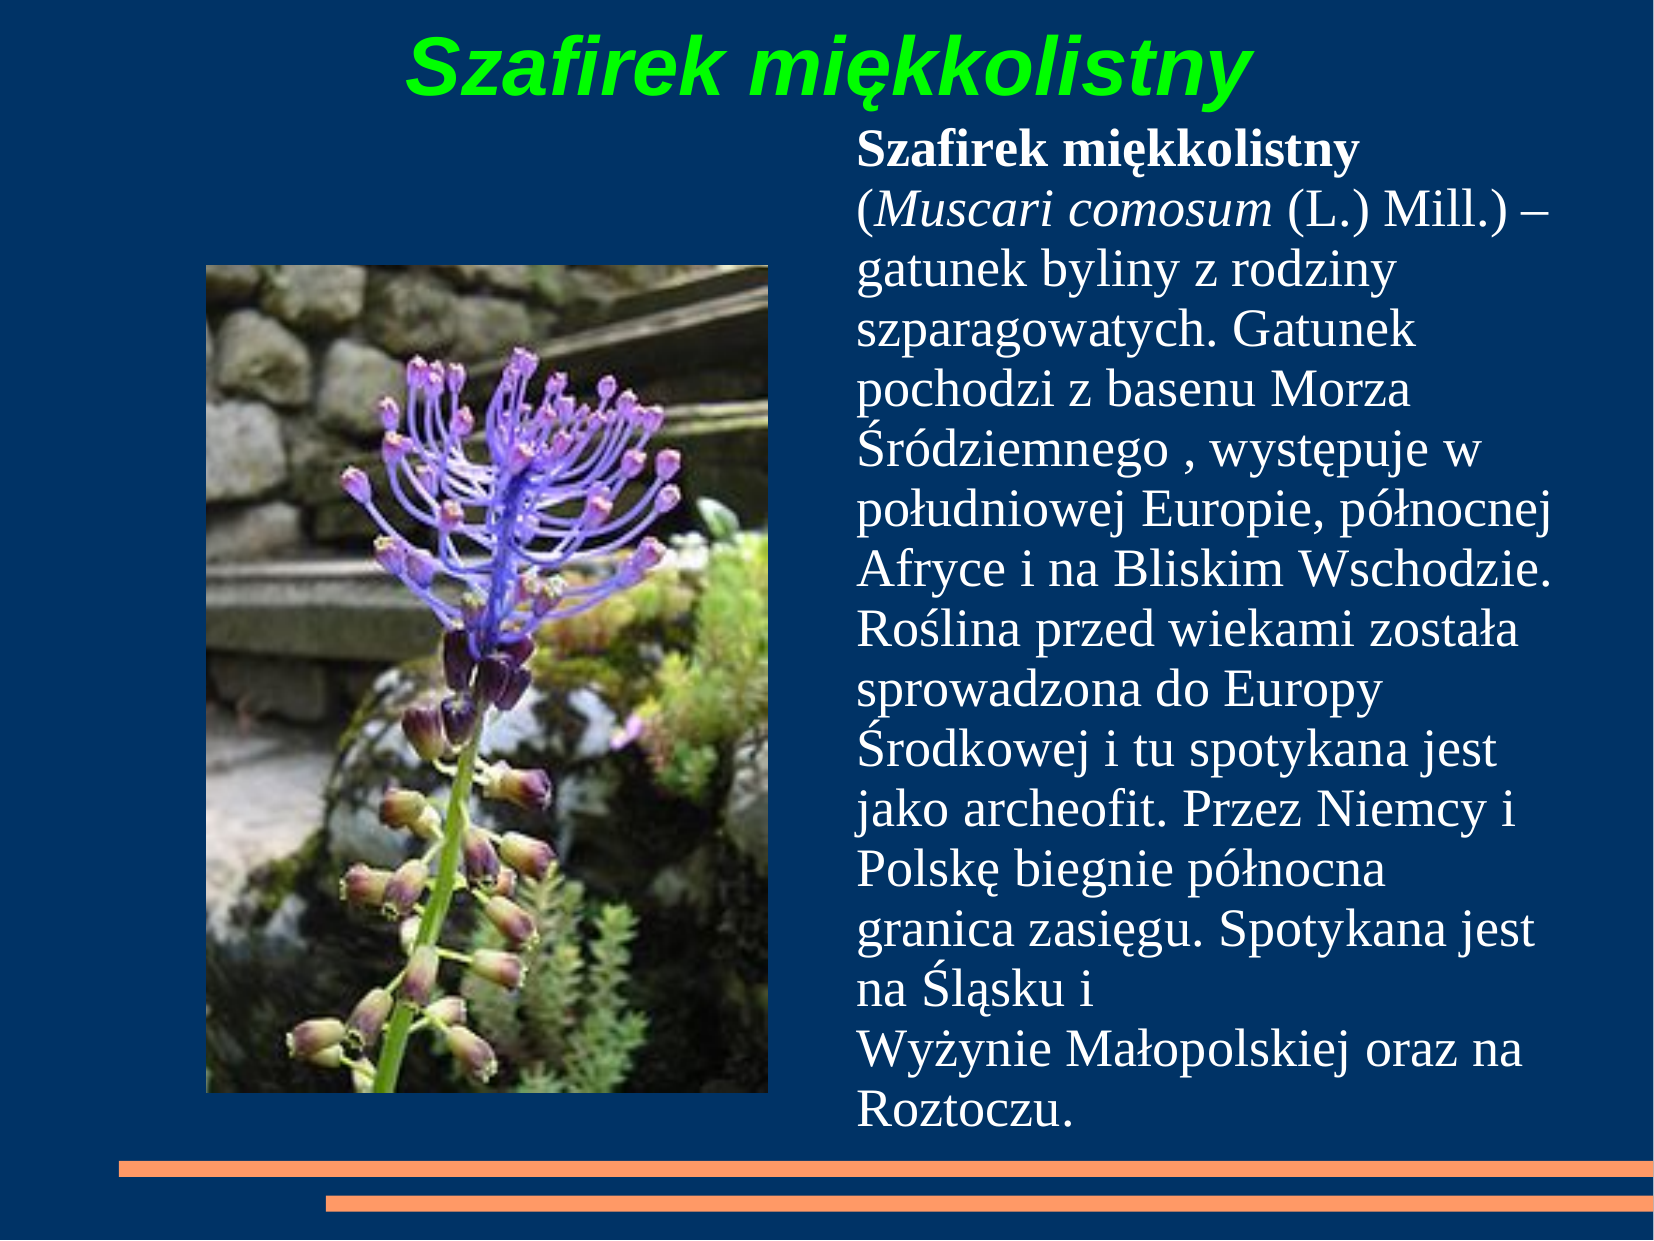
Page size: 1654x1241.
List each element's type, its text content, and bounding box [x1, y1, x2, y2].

title Szafirek miękkolistny [123, 0, 1536, 163]
list Szafirek miękkolistny (Muscari comosum (L.) Mill.) – gatunek byliny z rodziny szparagowatych. Gatunek pochodzi z basenu Morza Śródziemnego , występuje w południowej Europie, północnej Afryce i na Bliskim Wschodzie. Roślina przed wiekami została sprowadzona do Europy Środkowej i tu spotykana jest jako archeofit. Przez Niemcy i Polskę biegnie północna granica zasięgu. Spotykana jest na Śląsku i Wyżynie Małopolskiej oraz na Roztoczu. [856, 118, 1559, 1156]
picture [206, 265, 768, 1093]
